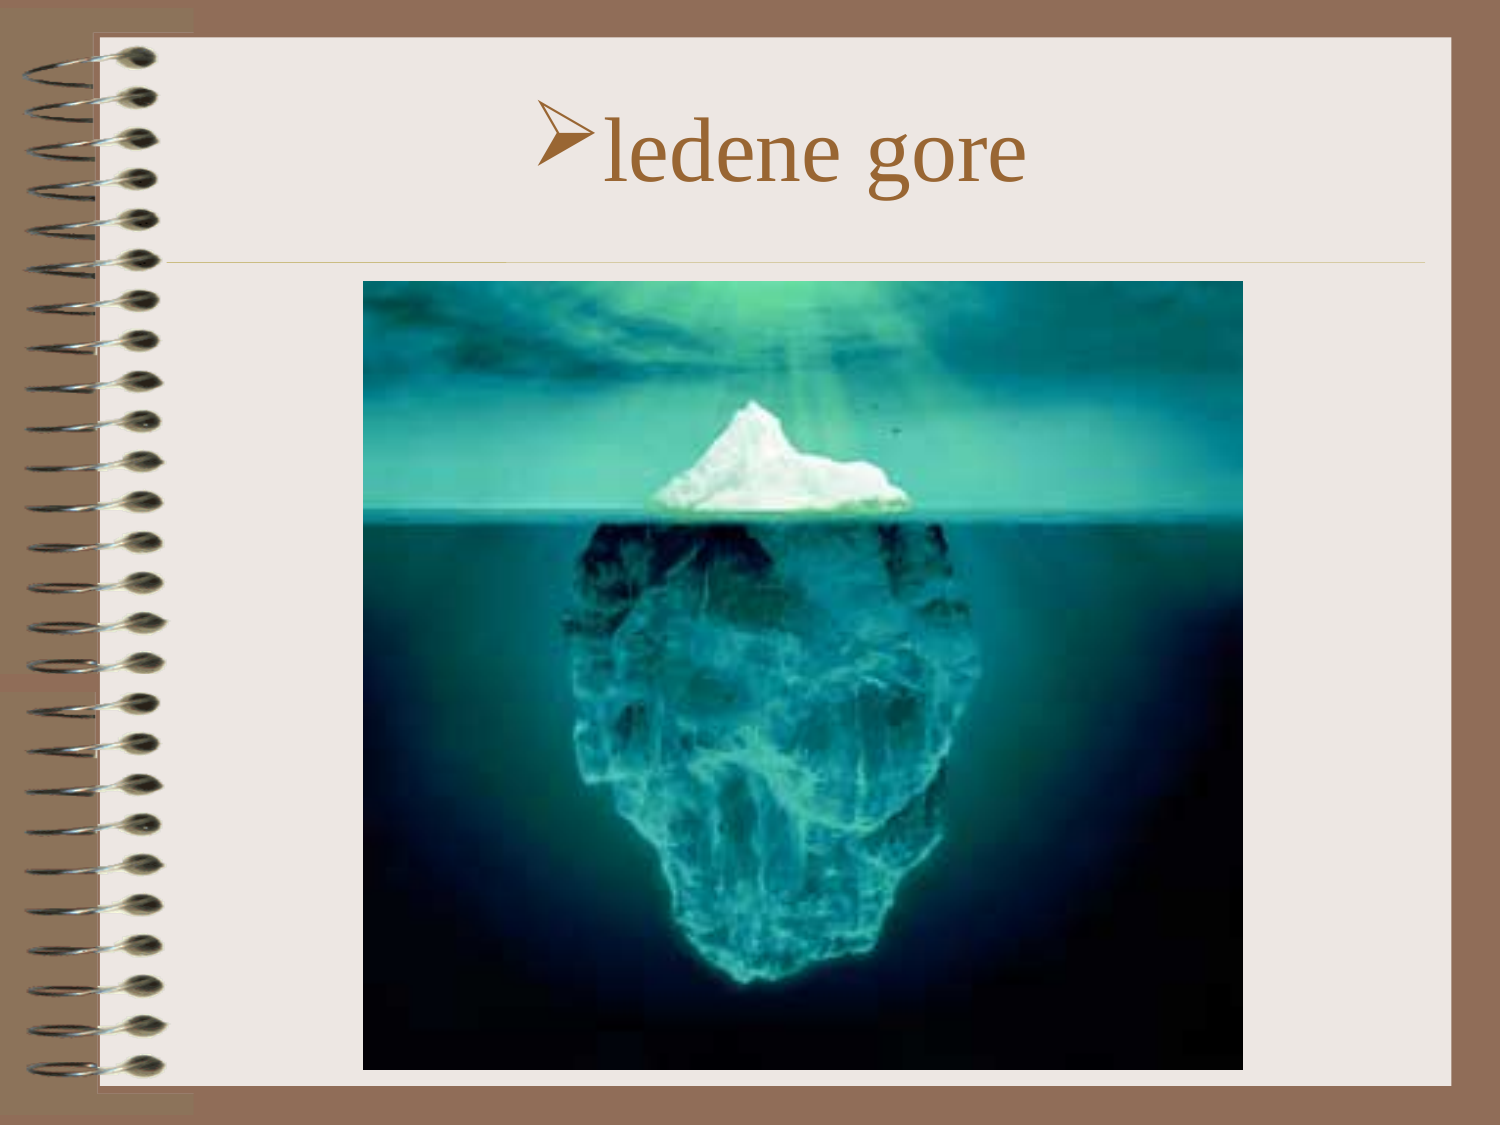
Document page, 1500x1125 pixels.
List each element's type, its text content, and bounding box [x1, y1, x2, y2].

picture [0, 8, 194, 674]
picture [363, 281, 1243, 1070]
title ledene gore [492, 46, 1068, 243]
picture [0, 692, 194, 1115]
